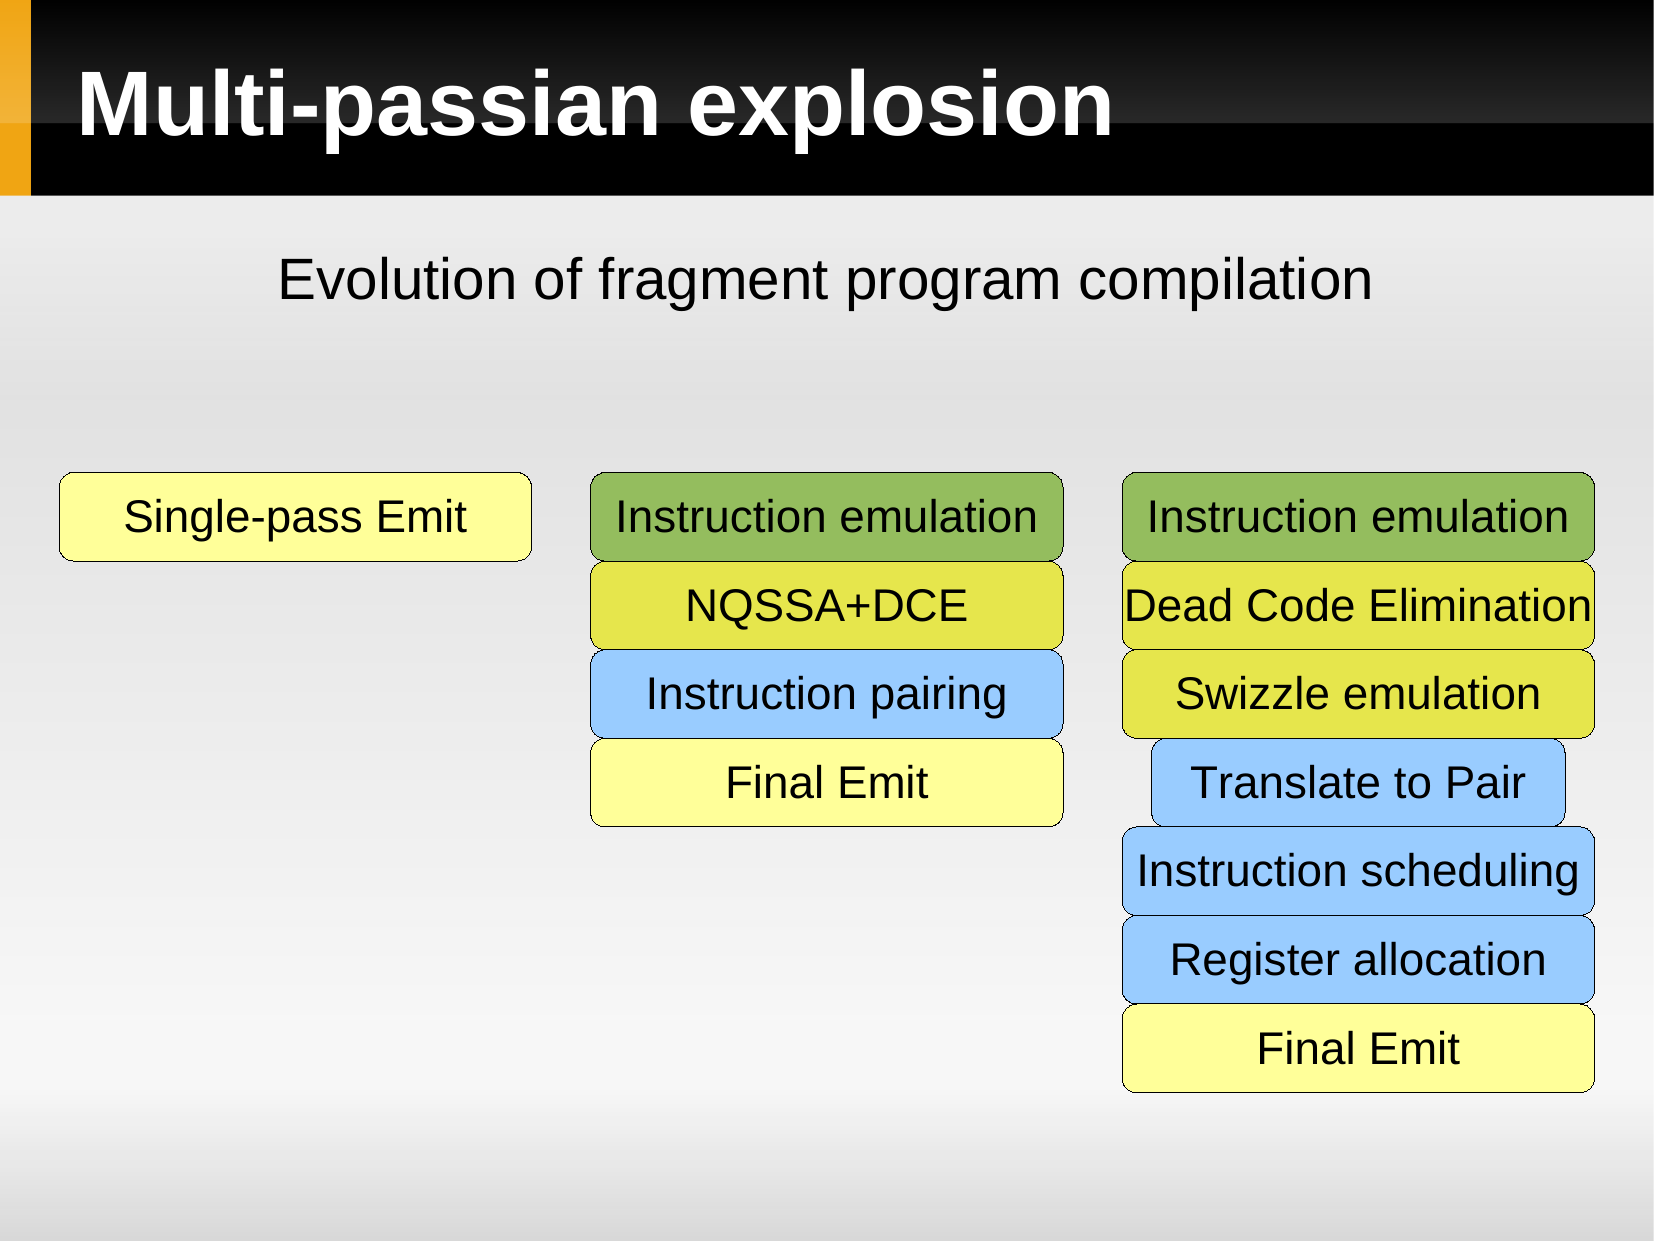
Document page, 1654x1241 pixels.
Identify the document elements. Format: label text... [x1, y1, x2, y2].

text_box Swizzle emulation [1122, 649, 1595, 739]
title Multi-passian explosion [76, 0, 1565, 208]
text_box Instruction pairing [590, 649, 1064, 738]
text_box Instruction scheduling [1122, 826, 1595, 915]
text_box Final Emit [590, 738, 1064, 827]
text_box Instruction emulation [1122, 472, 1595, 561]
text_box Final Emit [1122, 1003, 1595, 1093]
text_box Translate to Pair [1151, 738, 1566, 826]
text_box Dead Code Elimination [1122, 561, 1595, 650]
text_box Single-pass Emit [59, 472, 532, 562]
text_box Evolution of fragment program compilation [260, 236, 1394, 330]
picture [0, 0, 1654, 1241]
text_box Instruction emulation [590, 472, 1064, 561]
text_box NQSSA+DCE [590, 561, 1064, 650]
text_box Register allocation [1122, 915, 1595, 1004]
